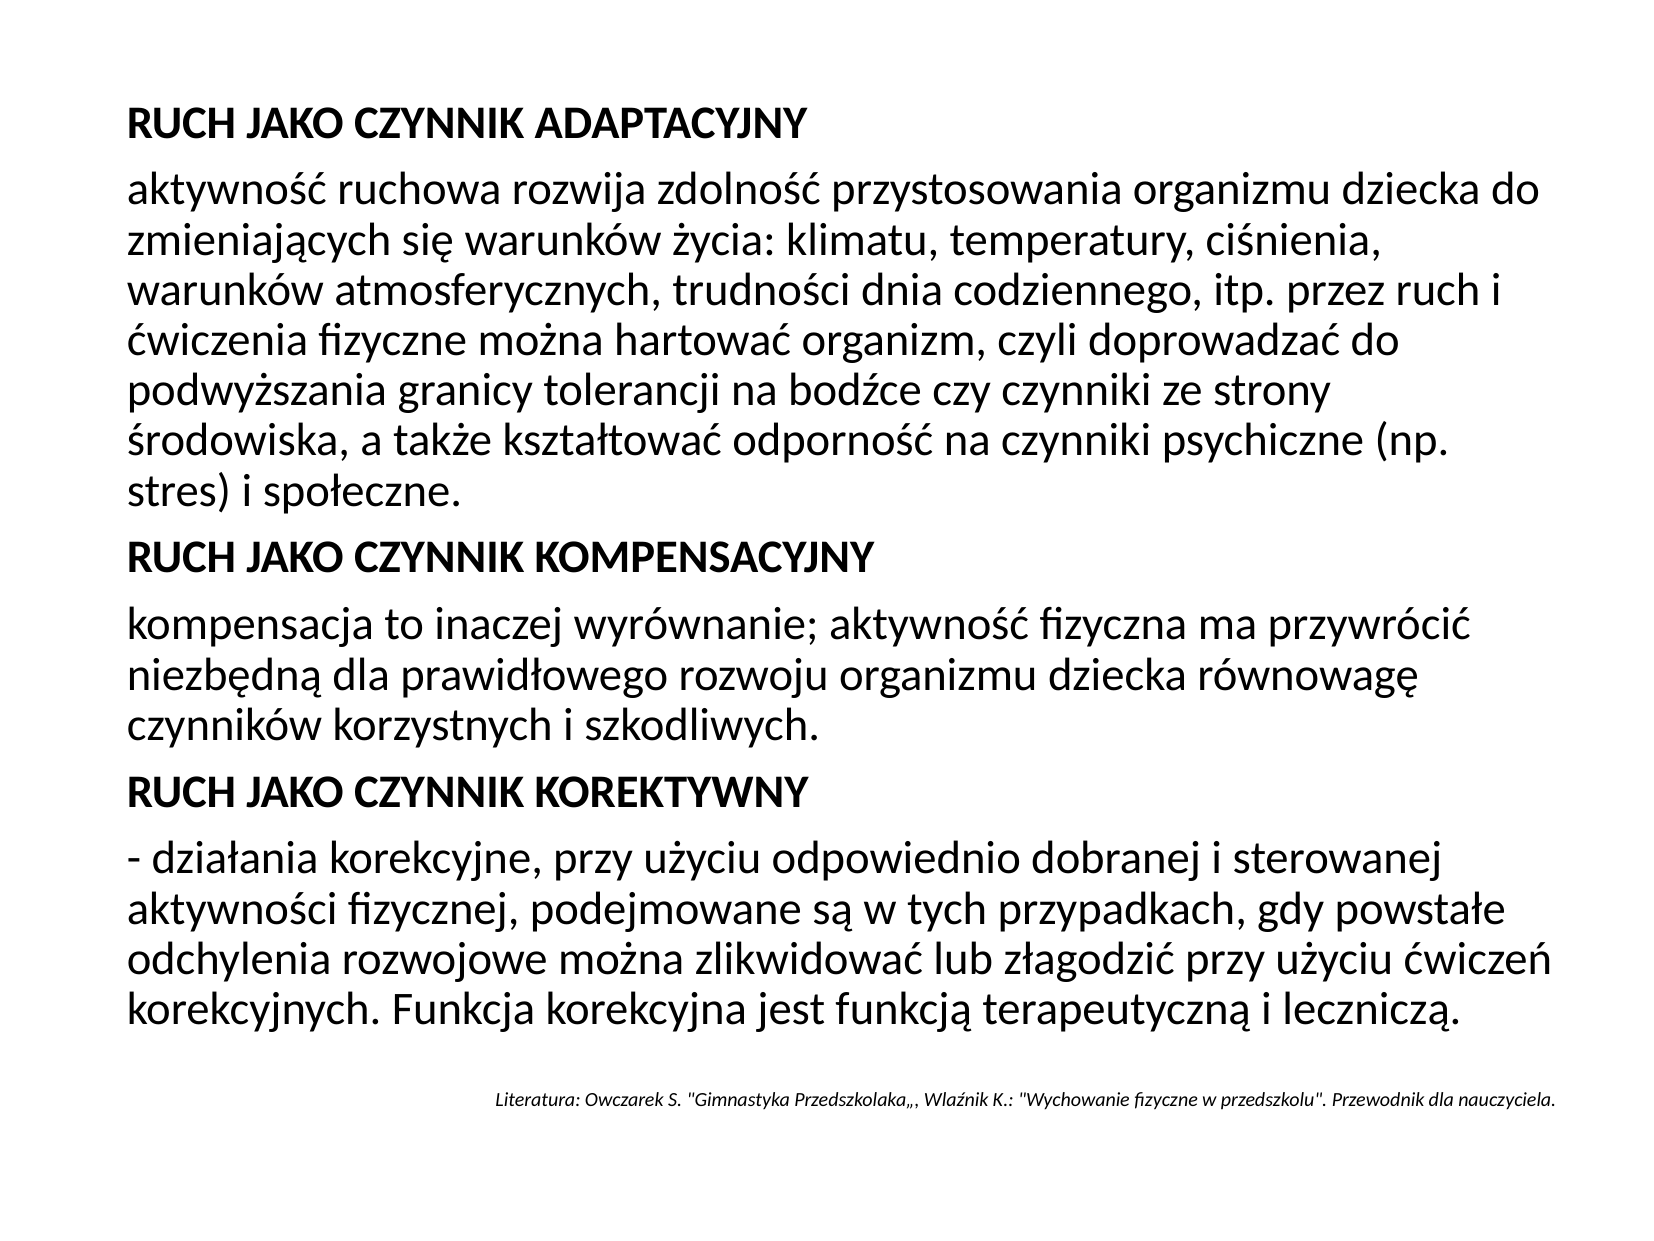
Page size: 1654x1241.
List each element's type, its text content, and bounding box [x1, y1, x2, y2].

list RUCH JAKO CZYNNIK ADAPTACYJNY aktywność ruchowa rozwija zdolność przystosowania organizmu dziecka do zmieniających się warunków życia: klimatu, temperatury, ciśnienia, warunków atmosferycznych, trudności dnia codziennego, itp. przez ruch i ćwiczenia fizyczne można hartować organizm, czyli doprowadzać do podwyższania granicy tolerancji na bodźce czy czynniki ze strony środowiska, a także kształtować odporność na czynniki psychiczne (np. stres) i społeczne. RUCH JAKO CZYNNIK KOMPENSACYJNY kompensacja to inaczej wyrównanie; aktywność fizyczna ma przywrócić niezbędną dla prawidłowego rozwoju organizmu dziecka równowagę czynników korzystnych i szkodliwych. RUCH JAKO CZYNNIK KOREKTYWNY - działania korekcyjne, przy użyciu odpowiednio dobranej i sterowanej aktywności fizycznej, podejmowane są w tych przypadkach, gdy powstałe odchylenia rozwojowe można zlikwidować lub złagodzić przy użyciu ćwiczeń korekcyjnych. Funkcja korekcyjna jest funkcją terapeutyczną i leczniczą. Literatura: Owczarek S. "Gimnastyka Przedszkolaka„, Wlaźnik K.: "Wychowanie fizyczne w przedszkolu". Przewodnik dla nauczyciela. [111, 90, 1572, 1150]
